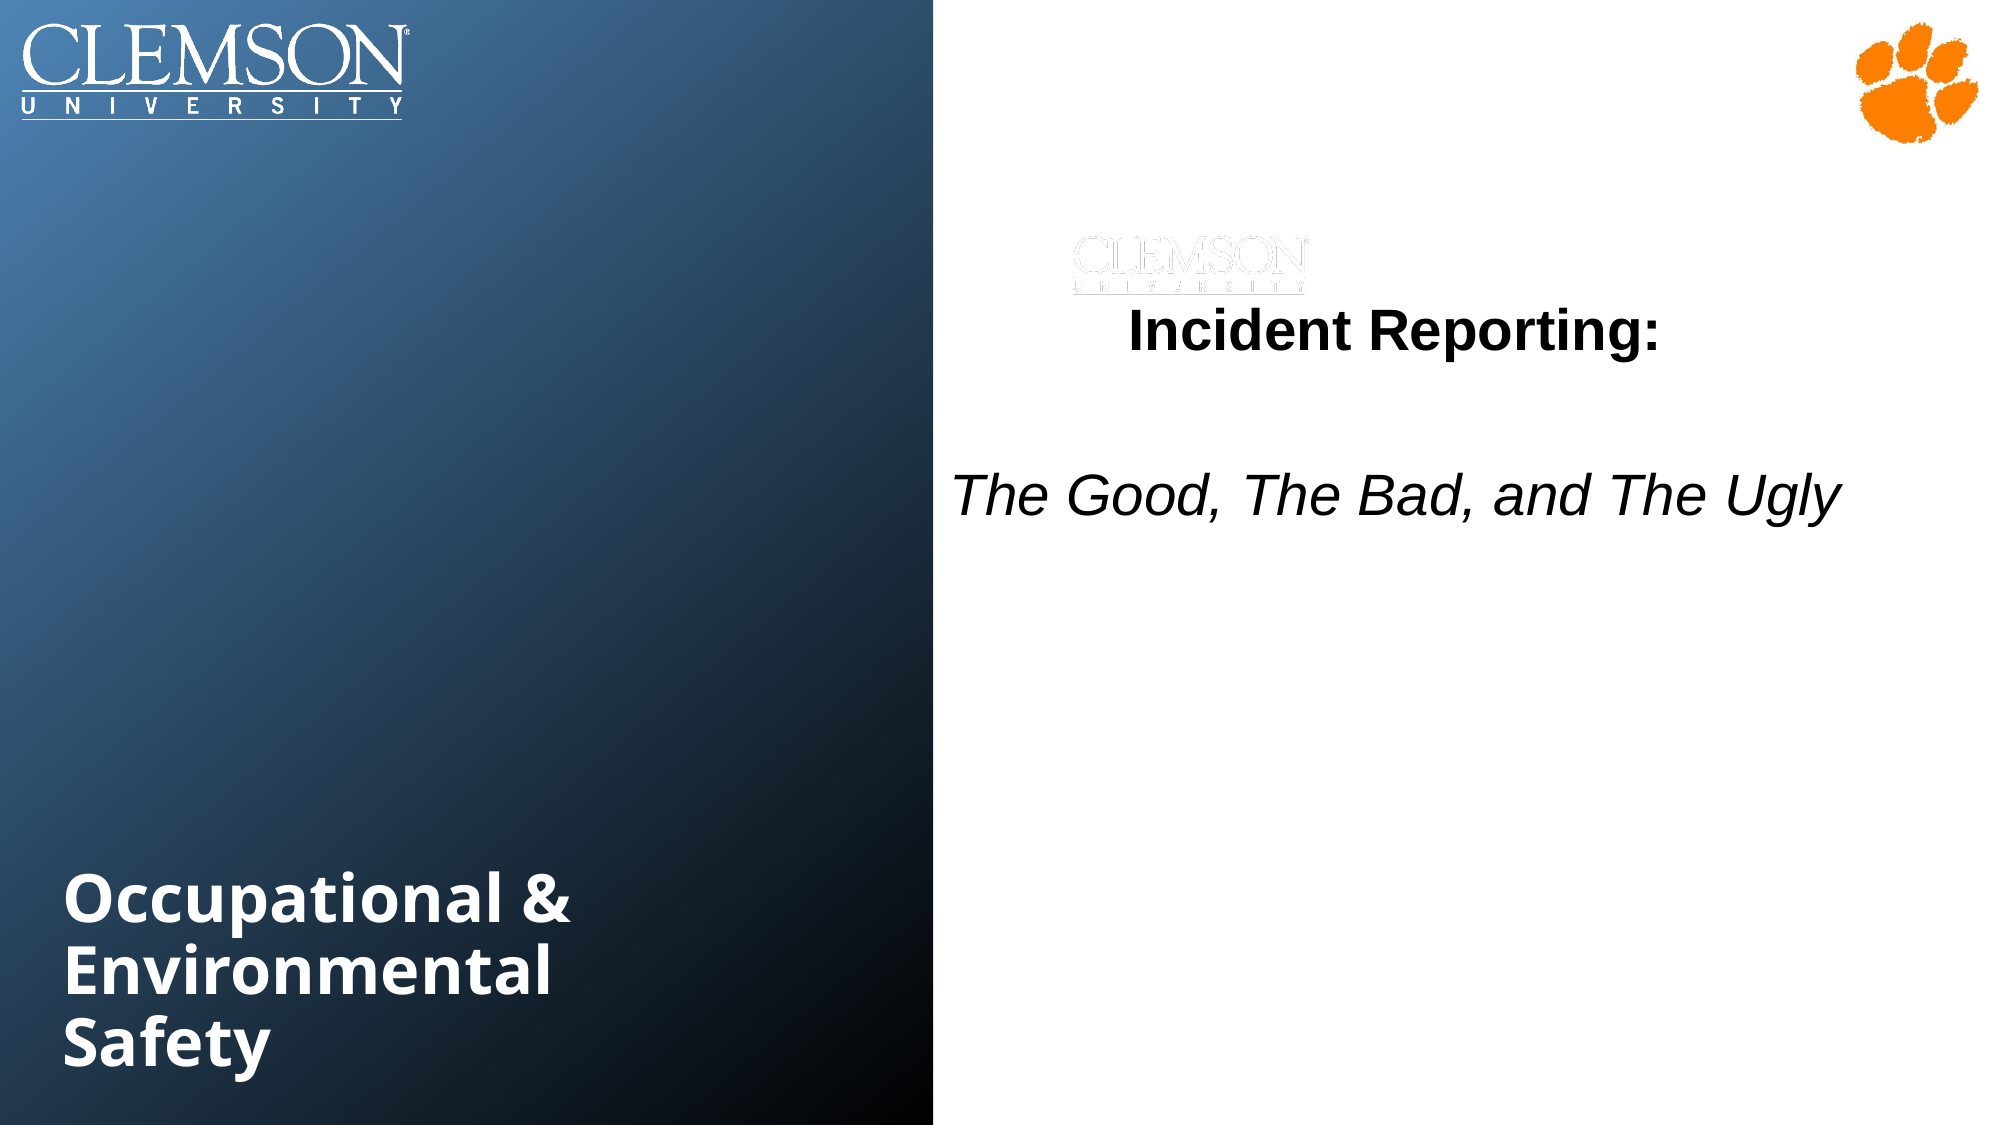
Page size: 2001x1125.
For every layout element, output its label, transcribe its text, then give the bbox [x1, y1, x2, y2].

text_box [0, 0, 933, 1125]
picture [1855, 22, 1979, 144]
picture [21, 23, 410, 120]
text_box Incident Reporting: The Good, The Bad, and The Ugly [934, 284, 1871, 620]
picture [1073, 236, 1309, 284]
text_box Occupational & Environmental Safety [8, 823, 627, 1088]
